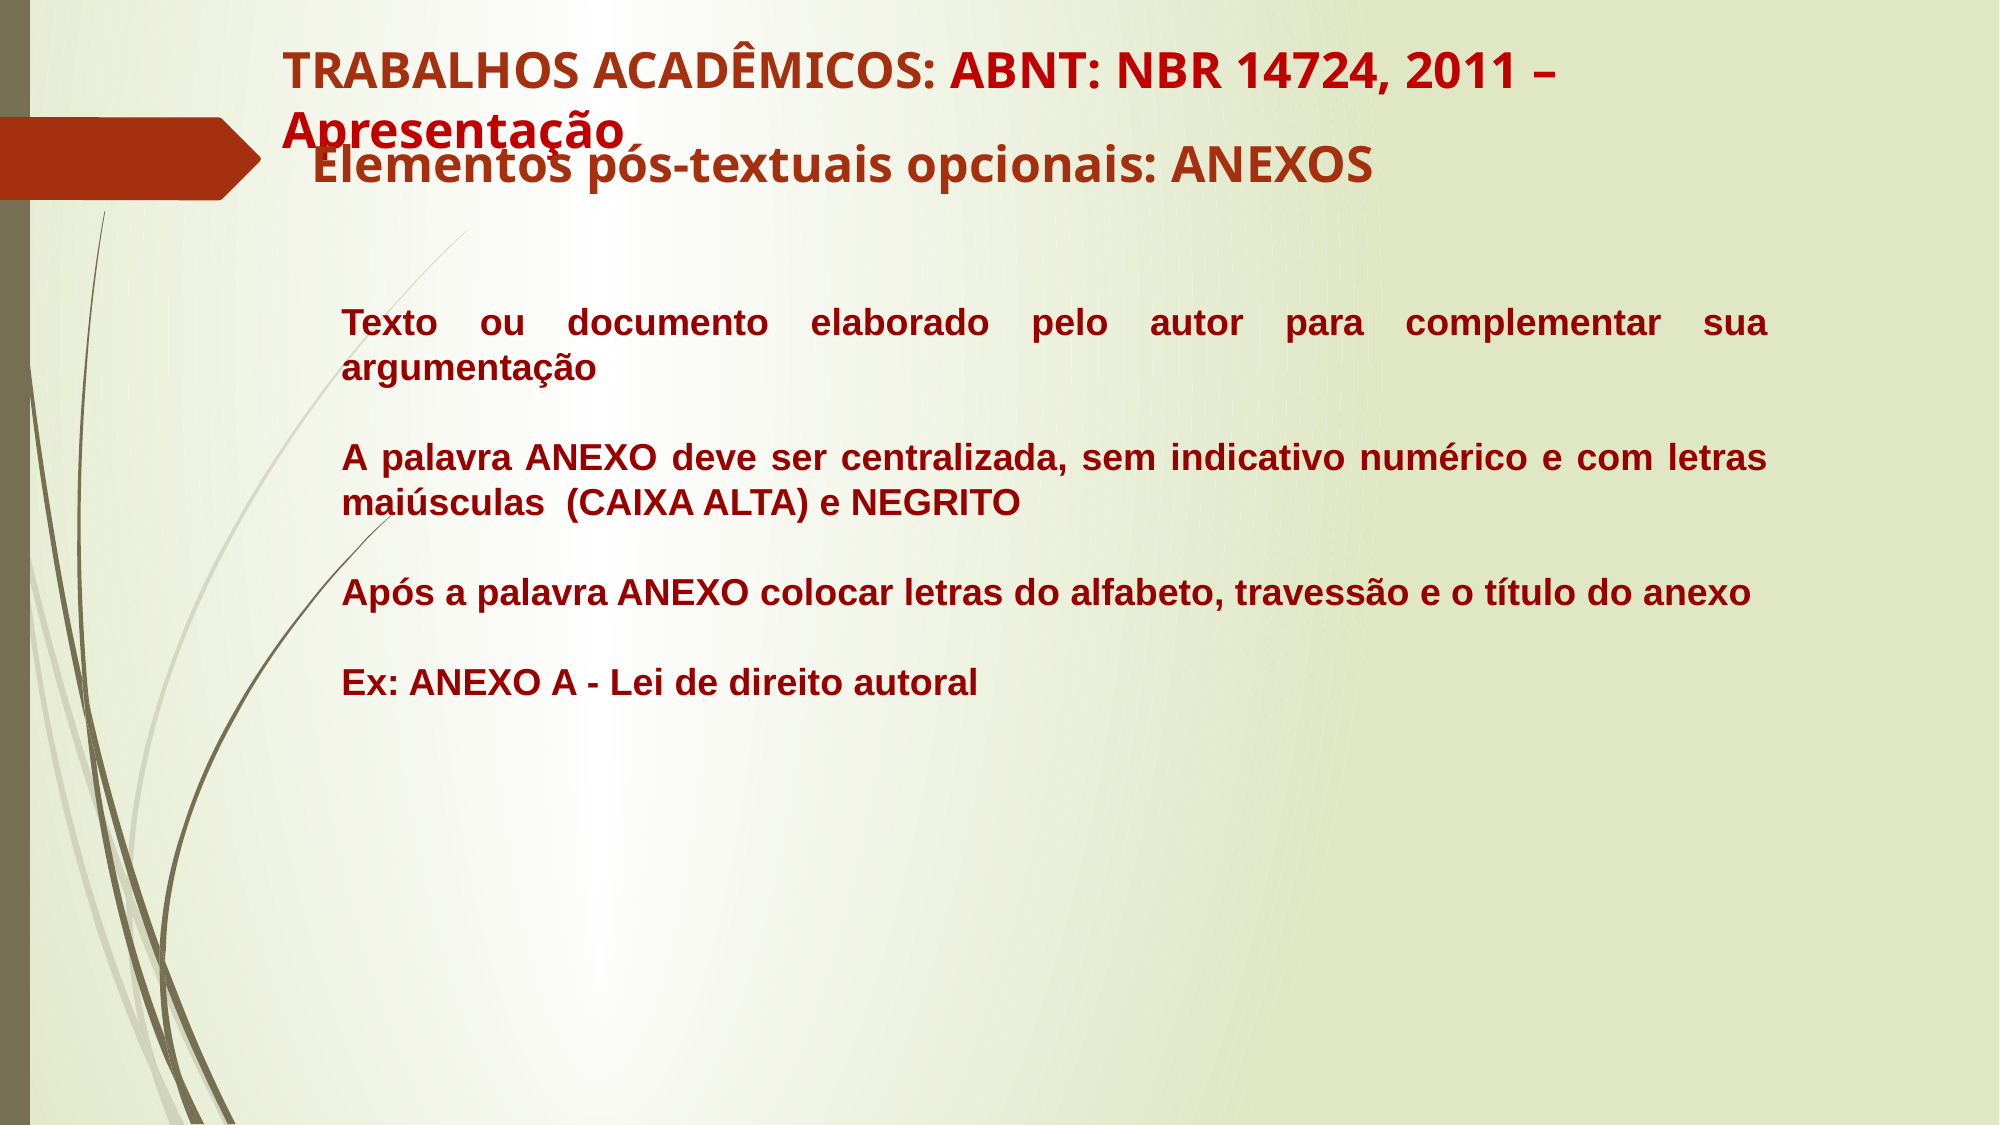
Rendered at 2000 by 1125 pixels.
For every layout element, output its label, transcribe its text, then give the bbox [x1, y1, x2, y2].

text_box Elementos pós-textuais opcionais: ANEXOS [296, 125, 1389, 201]
text_box Texto ou documento elaborado pelo autor para complementar sua argumentação A palavra ANEXO deve ser centralizada, sem indicativo numérico e com letras maiúsculas (CAIXA ALTA) e NEGRITO Após a palavra ANEXO colocar letras do alfabeto, travessão e o título do anexo Ex: ANEXO A - Lei de direito autoral [326, 290, 1783, 756]
text_box TRABALHOS ACADÊMICOS: ABNT: NBR 14724, 2011 – Apresentação [267, 30, 1910, 166]
